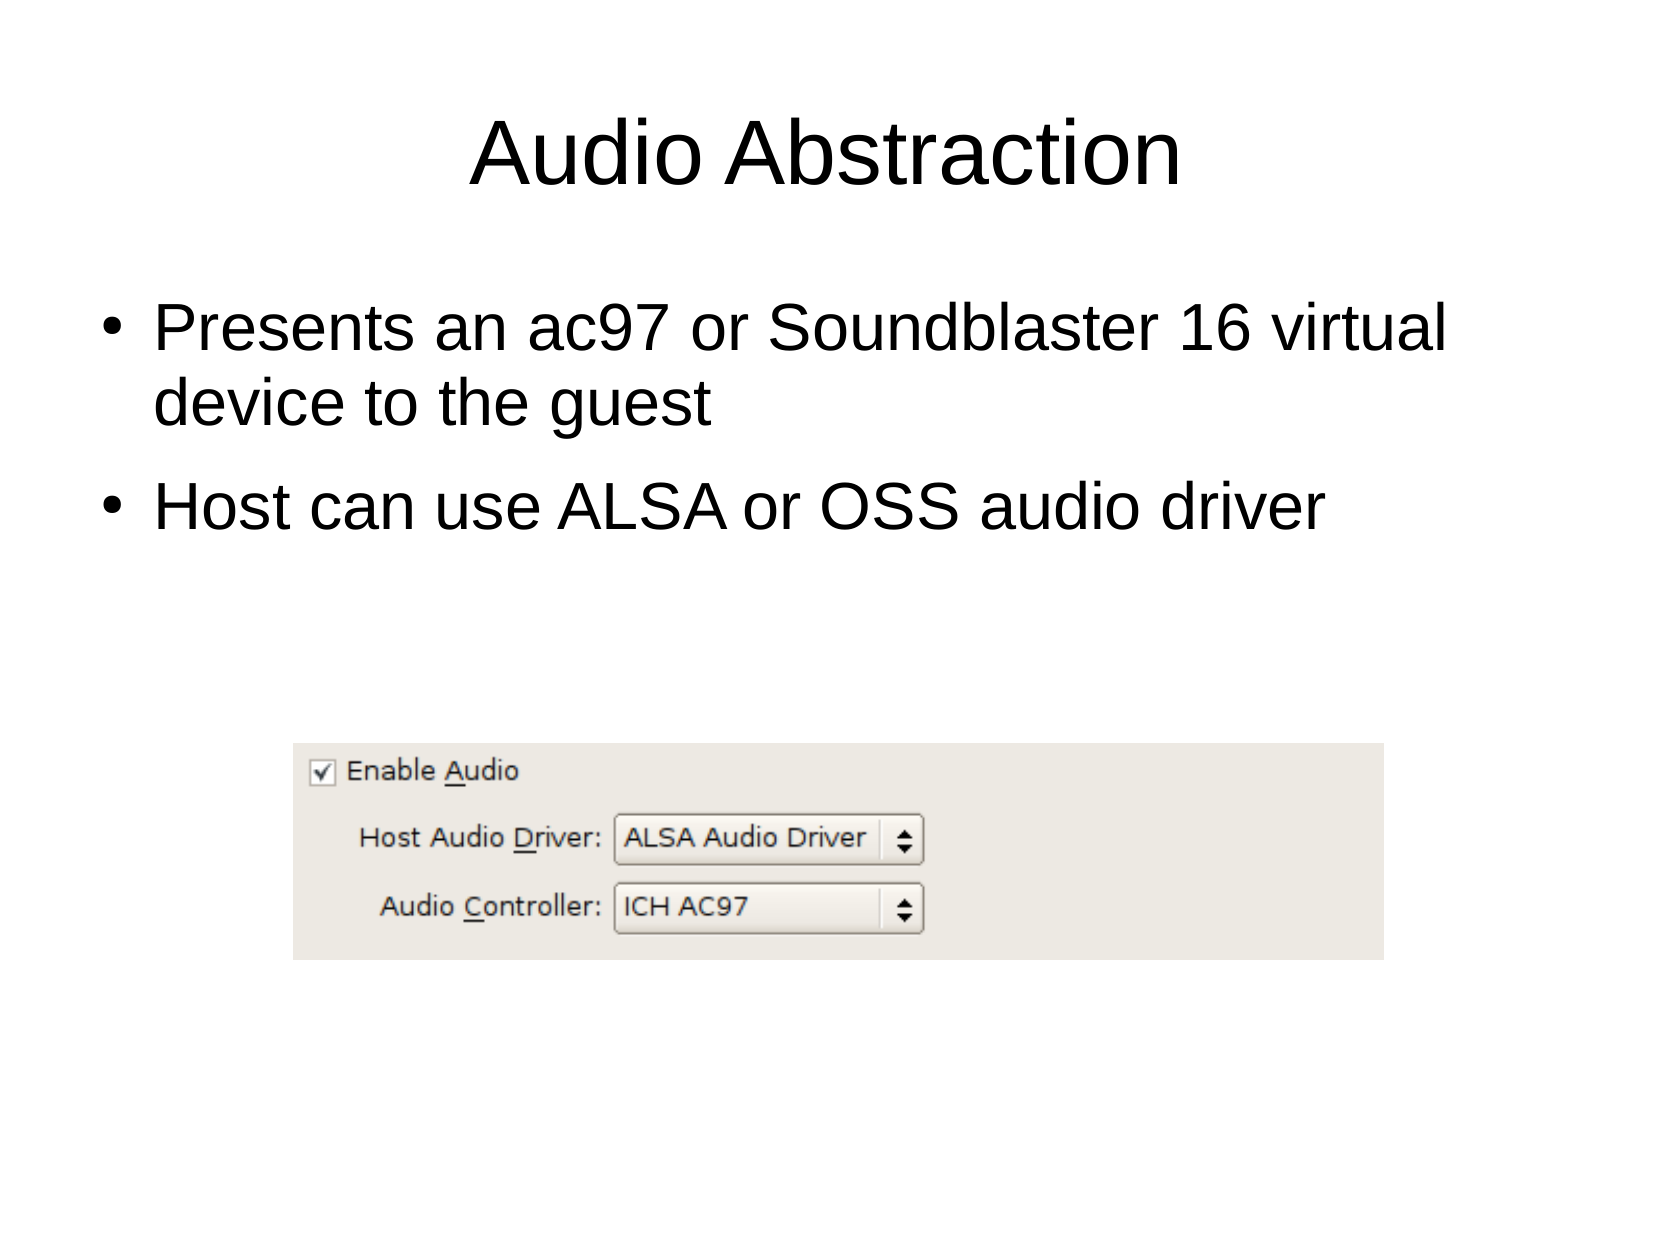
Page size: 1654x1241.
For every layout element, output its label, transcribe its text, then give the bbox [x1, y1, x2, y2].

title Audio Abstraction [82, 56, 1571, 250]
picture [293, 743, 1384, 960]
list Presents an ac97 or Soundblaster 16 virtual device to the guest Host can use ALSA or OSS audio driver [82, 290, 1571, 1094]
